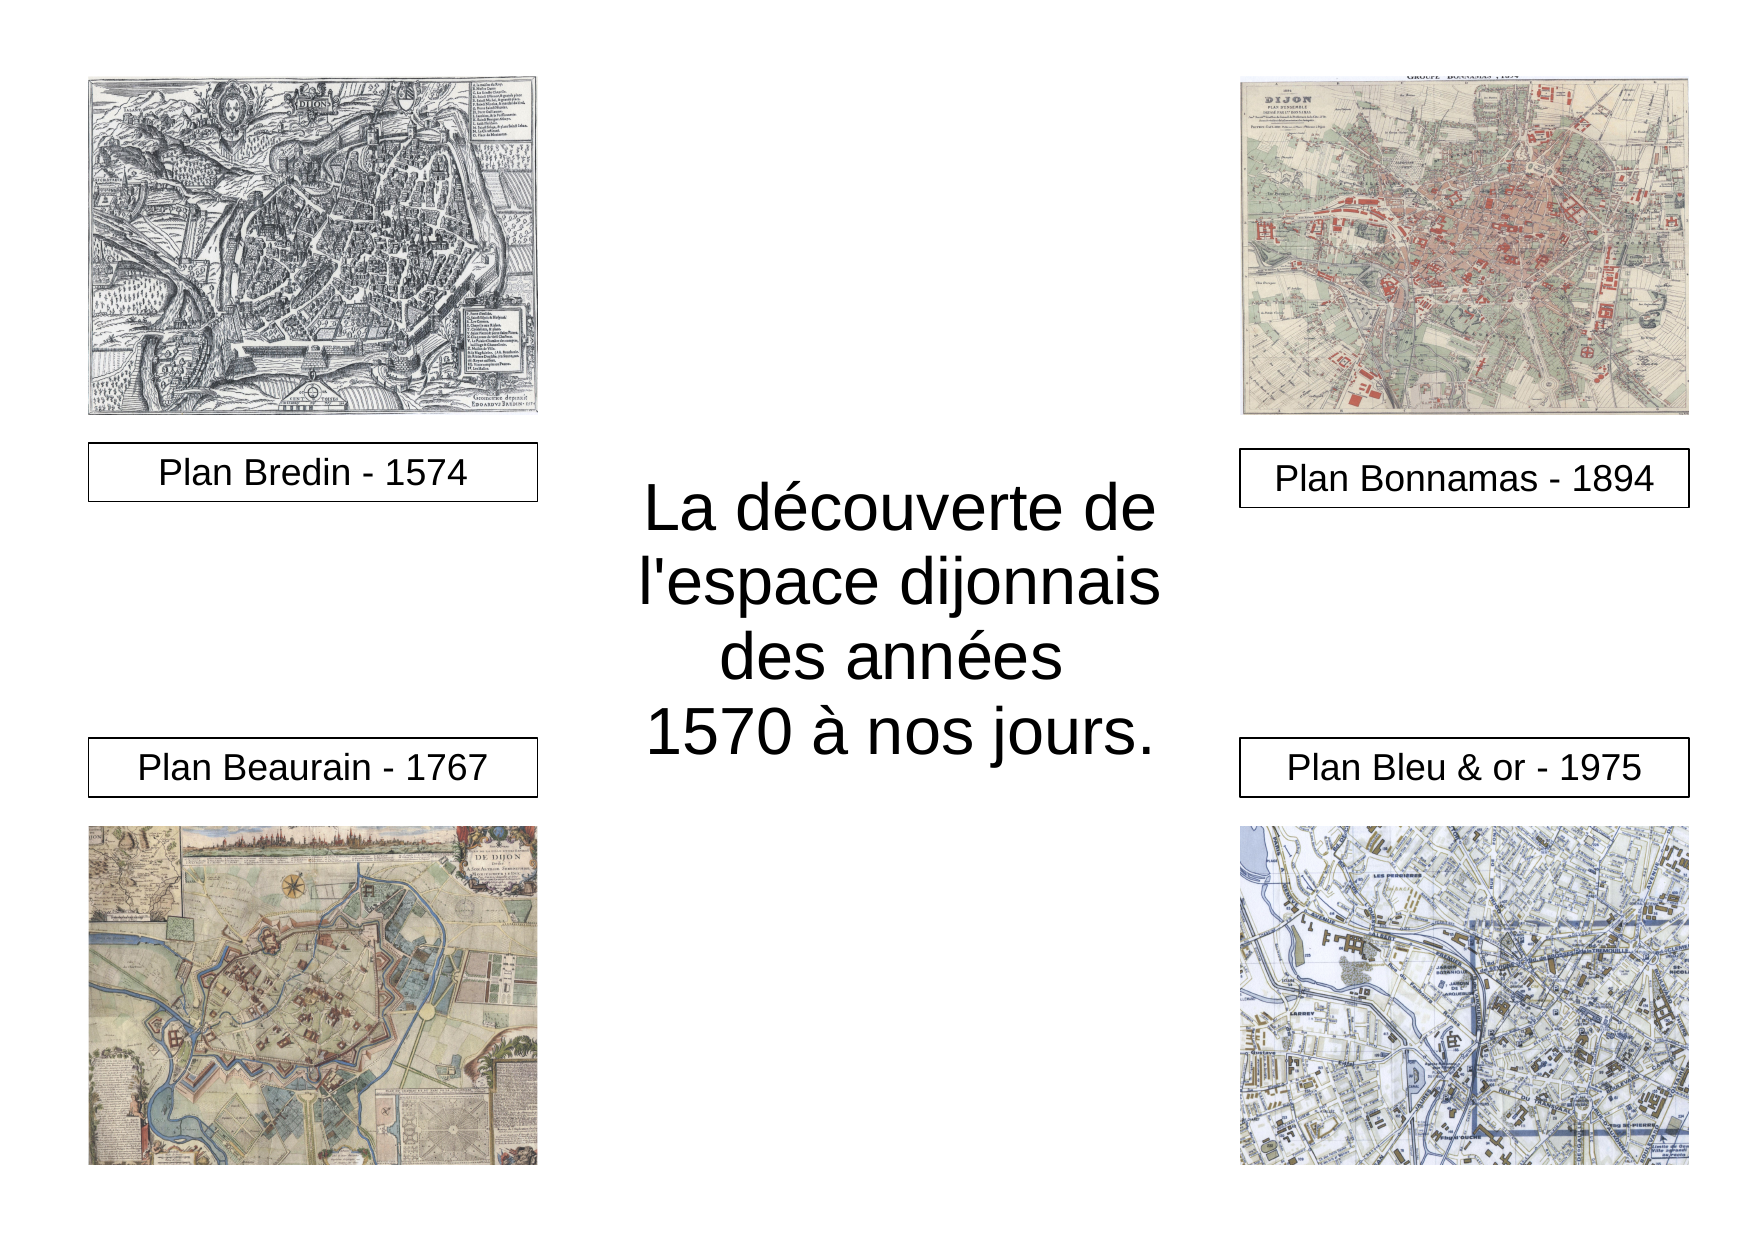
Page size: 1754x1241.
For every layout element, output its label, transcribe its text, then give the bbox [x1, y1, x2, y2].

text_box Plan Bleu & or - 1975 [1240, 738, 1689, 797]
text_box Plan Bonnamas - 1894 [1240, 448, 1689, 508]
text_box La découverte de l'espace dijonnais des années 1570 à nos jours. [590, 462, 1211, 776]
text_box Plan Beaurain - 1767 [88, 738, 538, 797]
picture [1240, 76, 1689, 415]
picture [88, 826, 538, 1165]
picture [1240, 826, 1689, 1165]
picture [88, 76, 538, 415]
text_box Plan Bredin - 1574 [88, 442, 538, 502]
